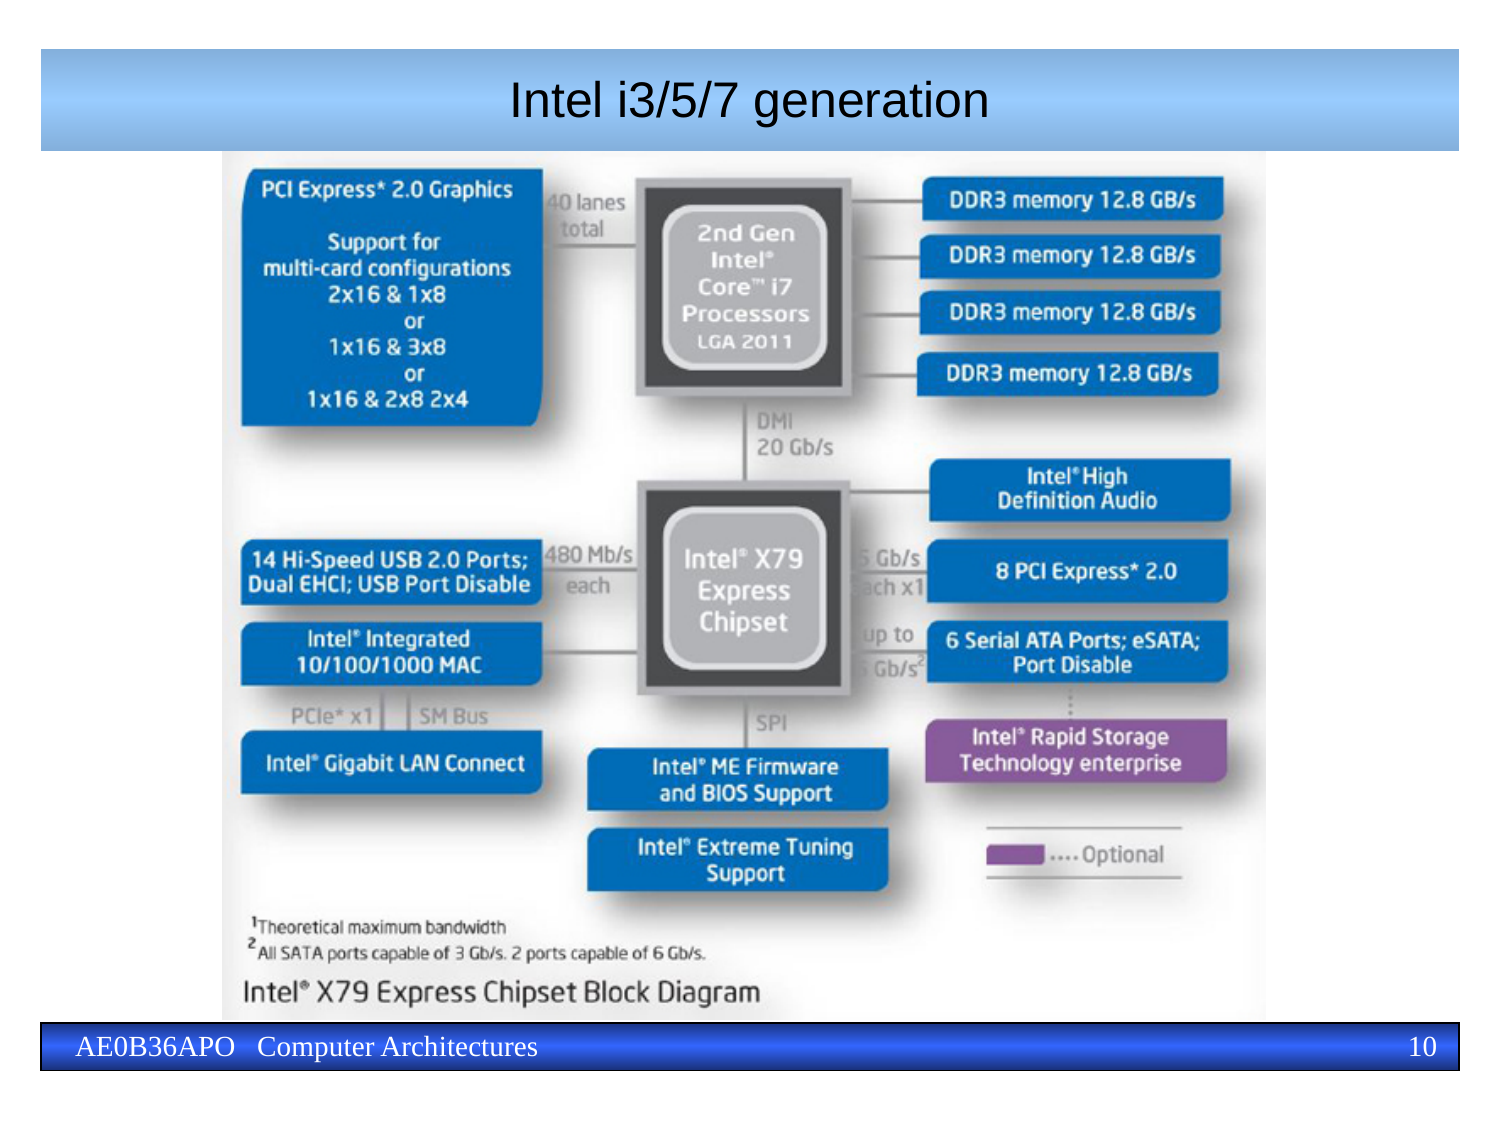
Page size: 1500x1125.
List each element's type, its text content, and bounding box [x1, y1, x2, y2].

title Intel i3/5/7 generation [41, 49, 1459, 151]
picture [222, 151, 1266, 1020]
